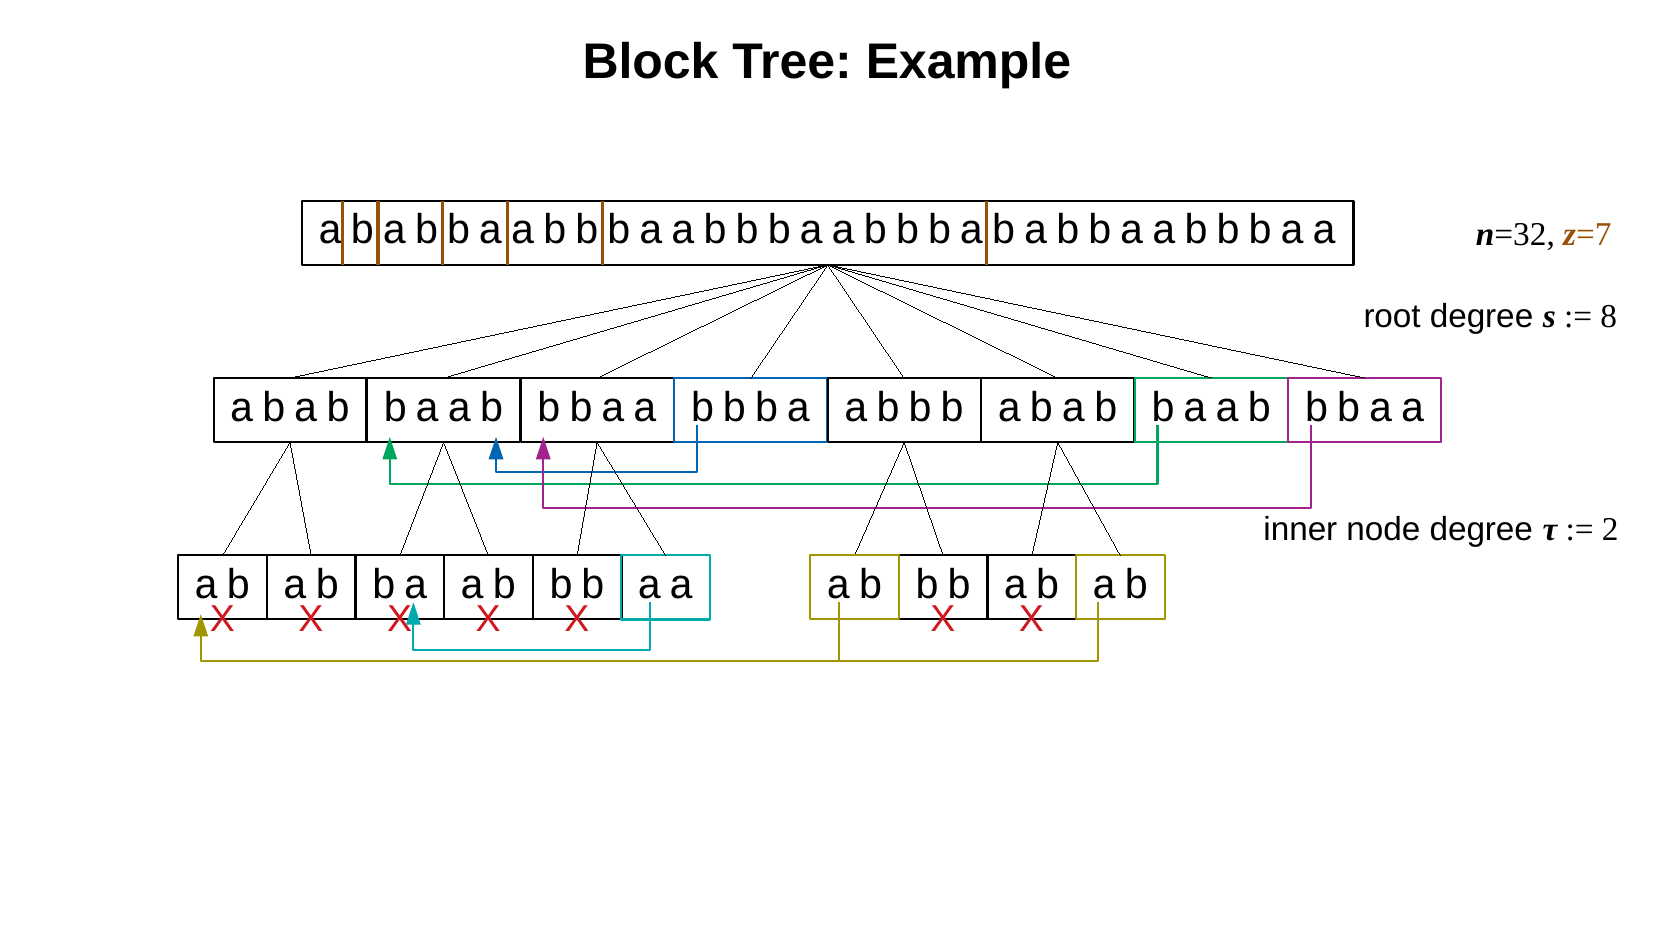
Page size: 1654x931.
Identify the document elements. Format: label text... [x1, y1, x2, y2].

text_box ababbaabbbaabbbaabbbababbaabbbaa [444, 200, 508, 265]
text_box X [460, 589, 516, 647]
text_box root degree s := 8 [1348, 290, 1632, 343]
text_box abbb [827, 377, 980, 443]
text_box X [549, 589, 605, 647]
text_box bbaa [1288, 378, 1442, 443]
text_box ababbaabbbaabbbaabbbababbaabbbaa [344, 200, 379, 265]
text_box ab [810, 555, 899, 620]
text_box ababbaabbbaabbbaabbbababbaabbbaa [988, 200, 1354, 265]
text_box abab [981, 378, 1134, 443]
text_box ab [987, 555, 1075, 620]
text_box bb [900, 555, 986, 620]
text_box aa [621, 555, 711, 620]
text_box ab [444, 555, 532, 620]
text_box bbba [674, 378, 827, 443]
text_box Block Tree: Example [567, 0, 1087, 125]
text_box ababbaabbbaabbbaabbbababbaabbbaa [302, 200, 343, 265]
text_box baab [1134, 377, 1287, 443]
text_box bbaa [520, 377, 673, 443]
text_box X [372, 589, 427, 647]
text_box X [283, 589, 339, 647]
text_box X [915, 589, 971, 647]
text_box ababbaabbbaabbbaabbbababbaabbbaa [604, 200, 987, 265]
text_box X [194, 589, 250, 647]
text_box ab [266, 555, 354, 620]
text_box baab [367, 378, 520, 443]
text_box ababbaabbbaabbbaabbbababbaabbbaa [509, 200, 603, 265]
text_box ababbaabbbaabbbaabbbababbaabbbaa [380, 200, 443, 265]
text_box inner node degree τ := 2 [1248, 503, 1634, 556]
text_box ba [355, 555, 443, 620]
text_box ab [1076, 555, 1165, 620]
text_box bb [532, 555, 620, 620]
text_box ab [178, 555, 266, 620]
text_box abab [213, 377, 366, 443]
text_box n=32, z=7 [1461, 207, 1627, 260]
text_box X [1004, 589, 1059, 647]
